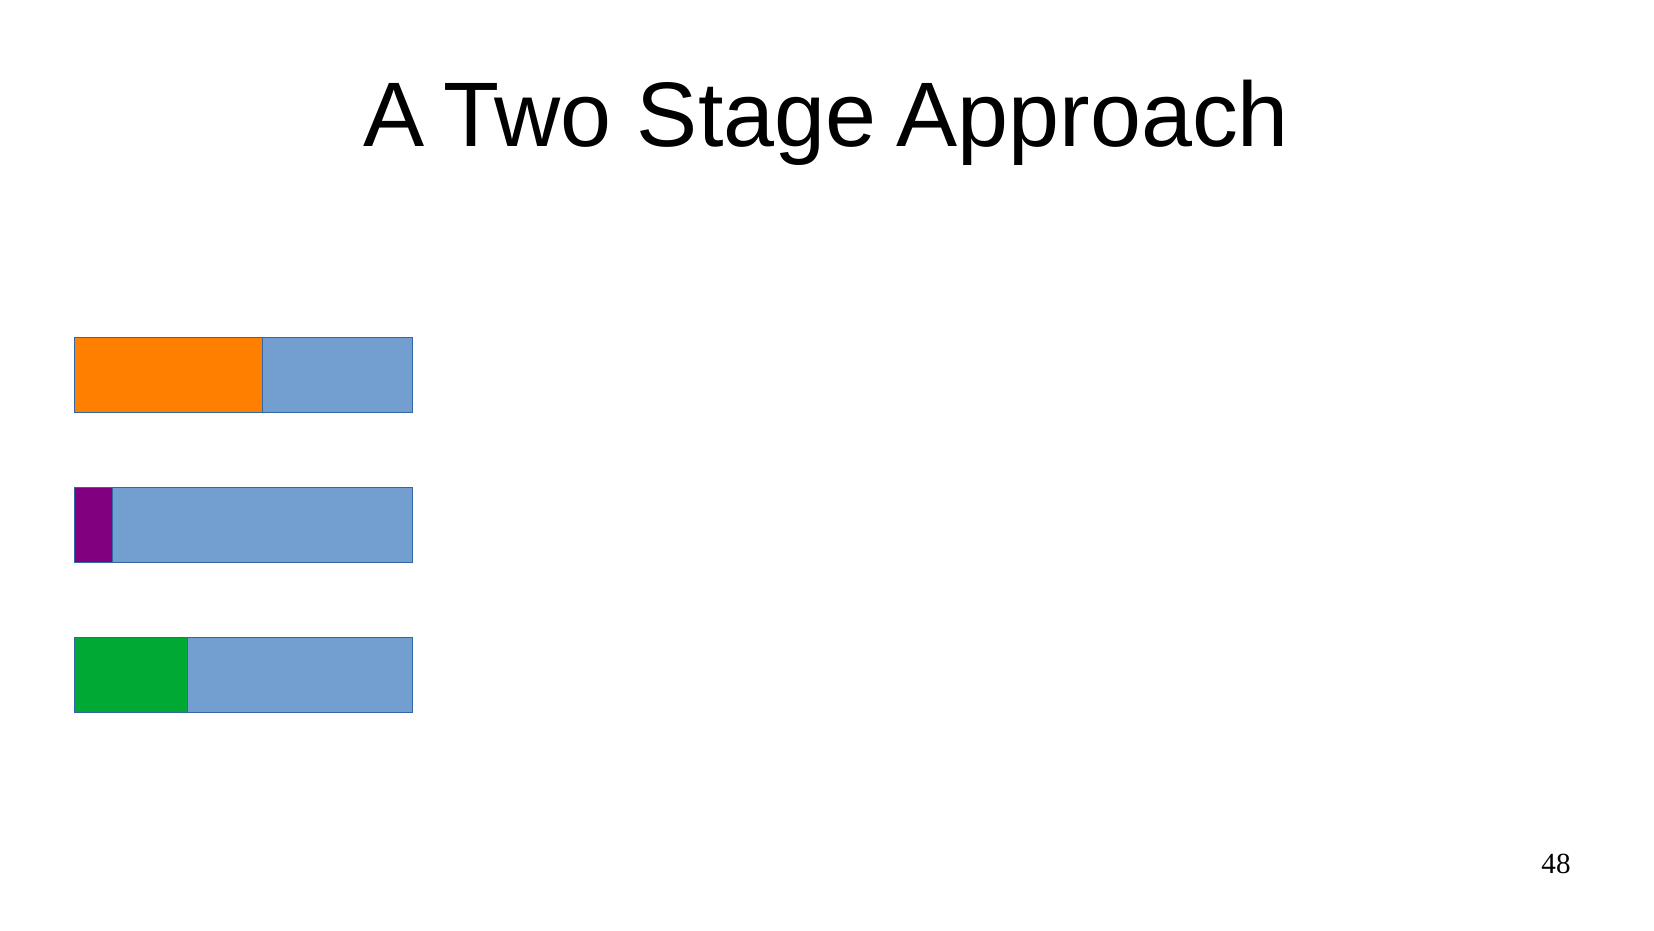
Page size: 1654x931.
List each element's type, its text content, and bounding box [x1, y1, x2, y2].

title A Two Stage Approach [82, 37, 1571, 193]
text_box [74, 487, 413, 563]
text_box [74, 337, 413, 413]
text_box [74, 637, 413, 713]
